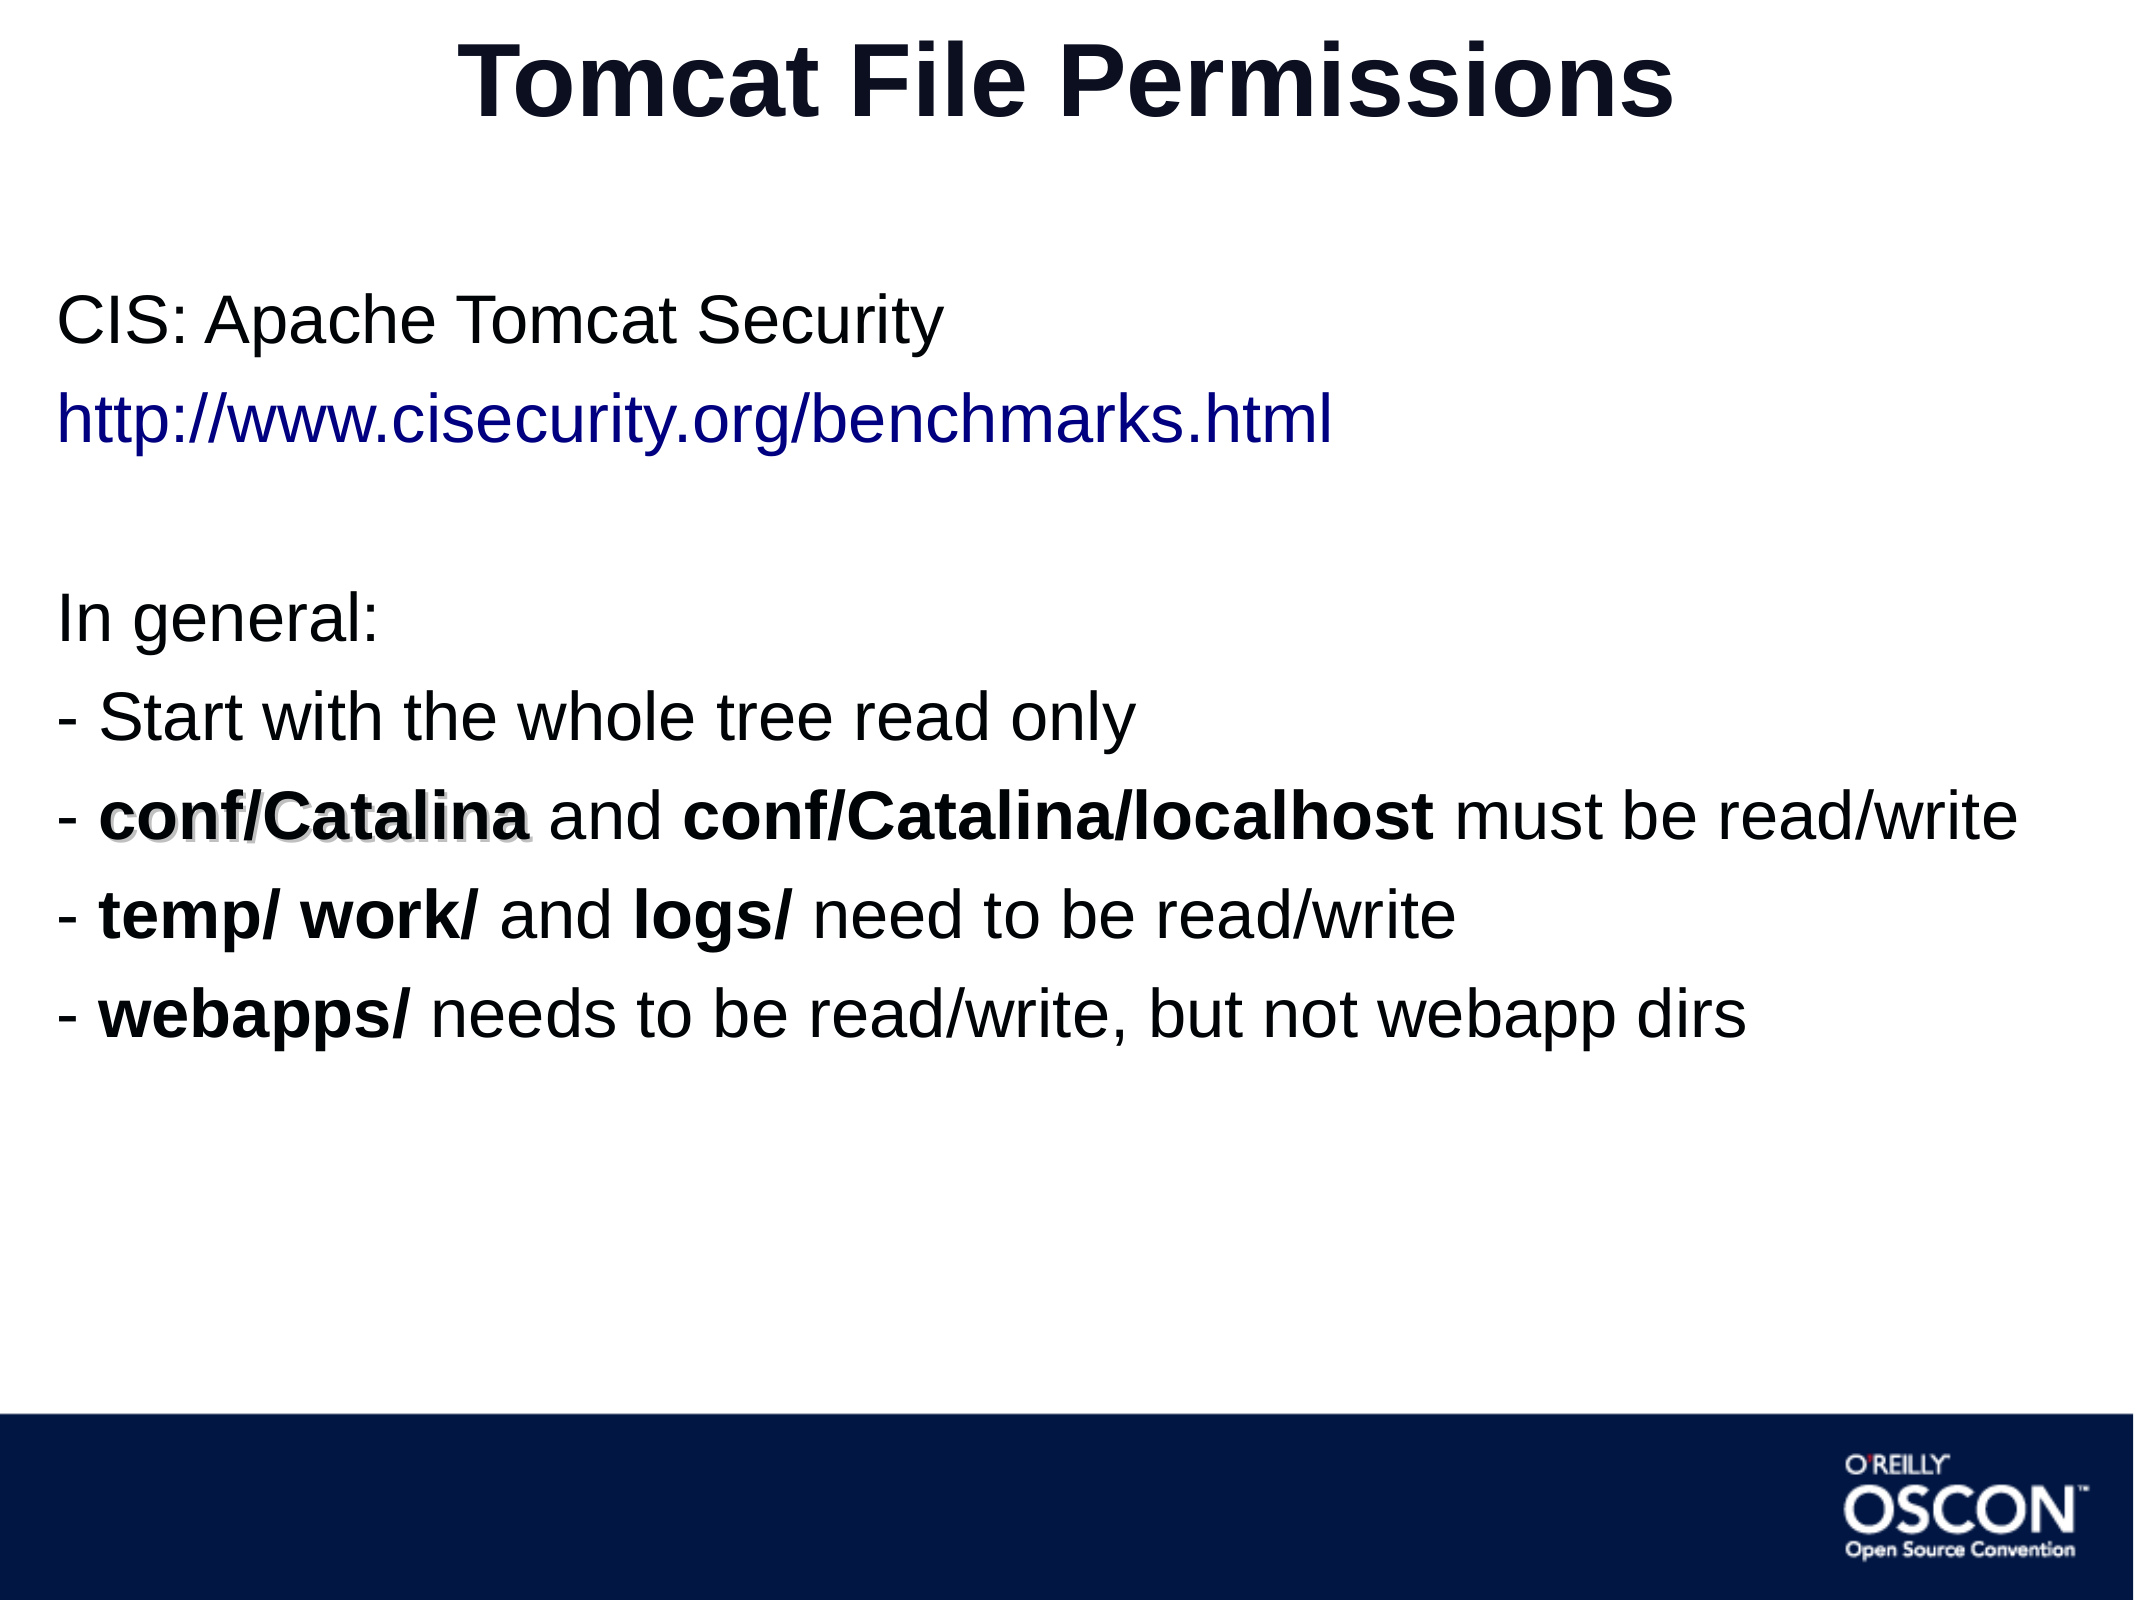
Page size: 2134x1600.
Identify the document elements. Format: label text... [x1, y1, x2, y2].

title Tomcat File Permissions [41, 0, 2094, 151]
list CIS: Apache Tomcat Security http://www.cisecurity.org/benchmarks.html In general: - Start with the whole tree read only - conf/Catalina and conf/Catalina/localhost must be read/write - temp/ work/ and logs/ need to be read/write - webapps/ needs to be read/write, but not webapp dirs [47, 168, 2100, 1419]
picture [0, 0, 2134, 1600]
